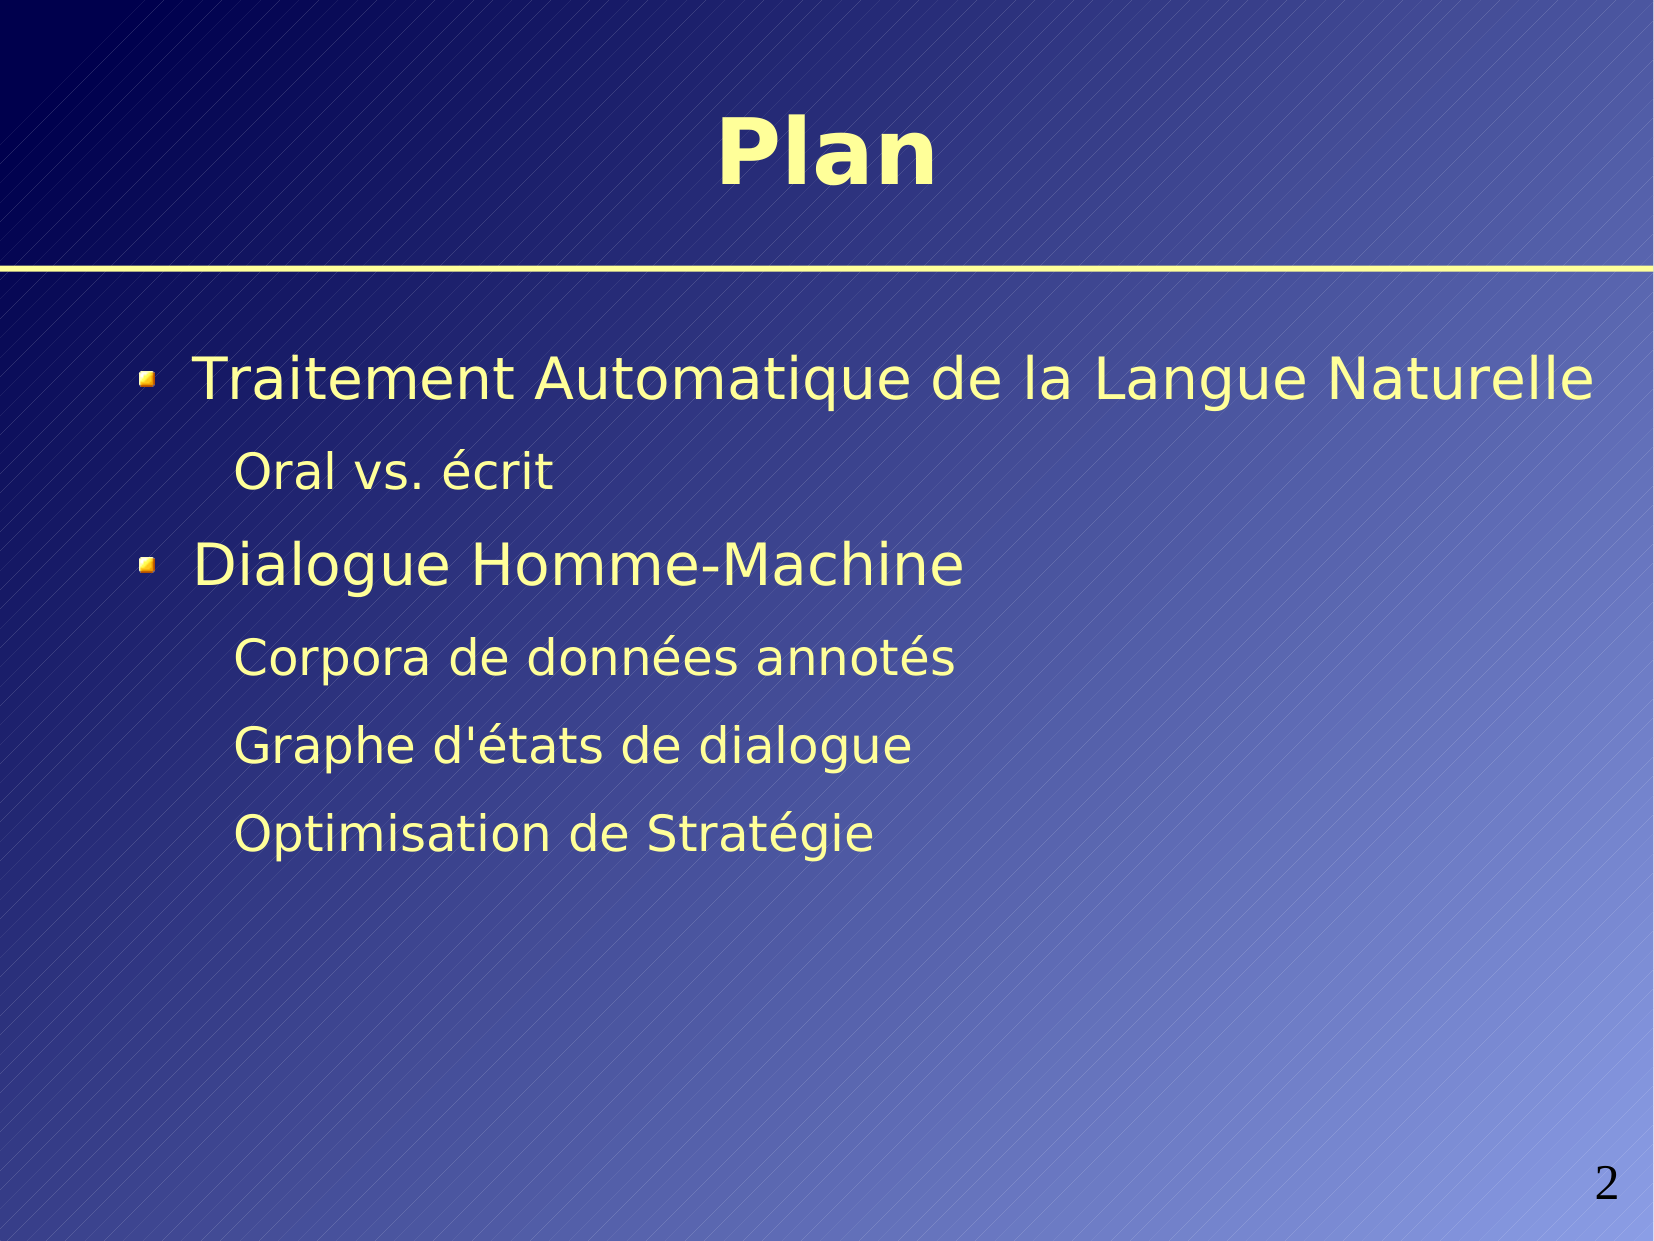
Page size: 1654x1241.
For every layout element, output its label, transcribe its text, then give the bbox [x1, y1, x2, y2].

list Traitement Automatique de la Langue Naturelle Oral vs. écrit Dialogue Homme-Machine Corpora de données annotés Graphe d'états de dialogue Optimisation de Stratégie [121, 344, 1654, 1127]
text_box 2 [1594, 1154, 1620, 1211]
title Plan [82, 49, 1571, 257]
